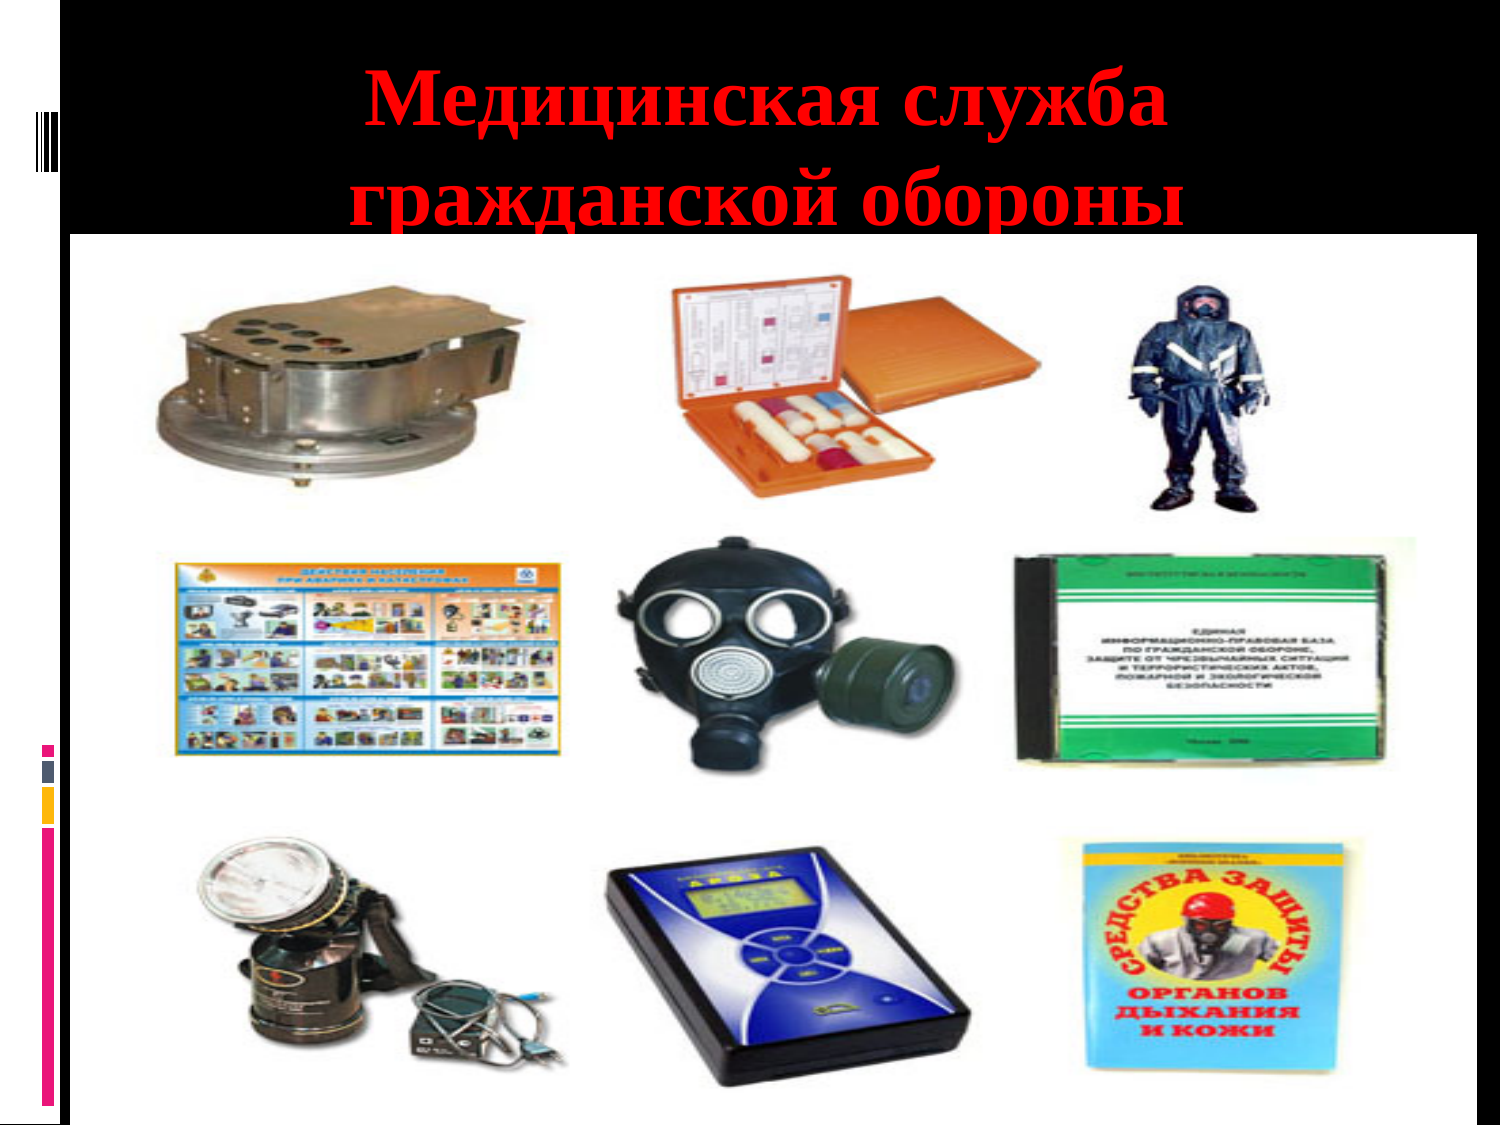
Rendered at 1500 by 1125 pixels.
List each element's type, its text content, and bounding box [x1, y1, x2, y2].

subtitle Медицинская служба гражданской обороны [128, 35, 1404, 223]
picture [70, 234, 1477, 1125]
